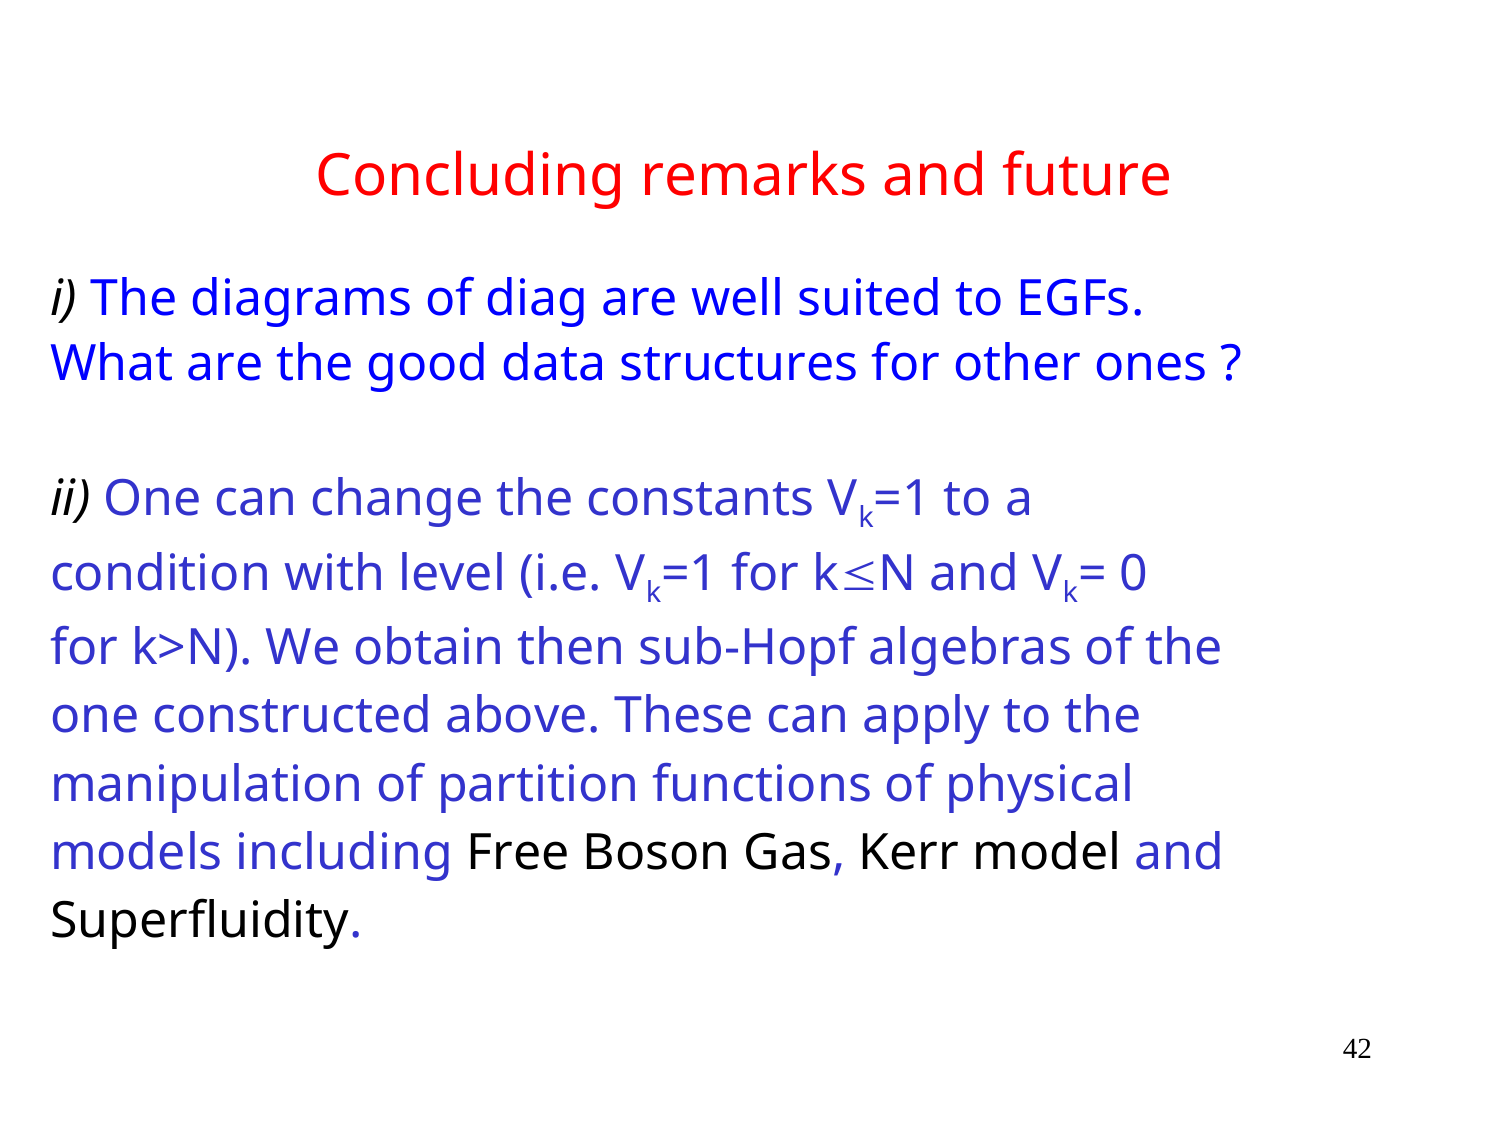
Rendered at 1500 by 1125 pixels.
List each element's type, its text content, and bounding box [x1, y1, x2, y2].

text_box Concluding remarks and future i) The diagrams of diag are well suited to EGFs. What are the good data structures for other ones ? ii) One can change the constants Vk=1 to a condition with level (i.e. Vk=1 for kN and Vk= 0 for k>N). We obtain then sub-Hopf algebras of the one constructed above. These can apply to the manipulation of partition functions of physical models including Free Boson Gas, Kerr model and Superfluidity. [50, 125, 1453, 1029]
